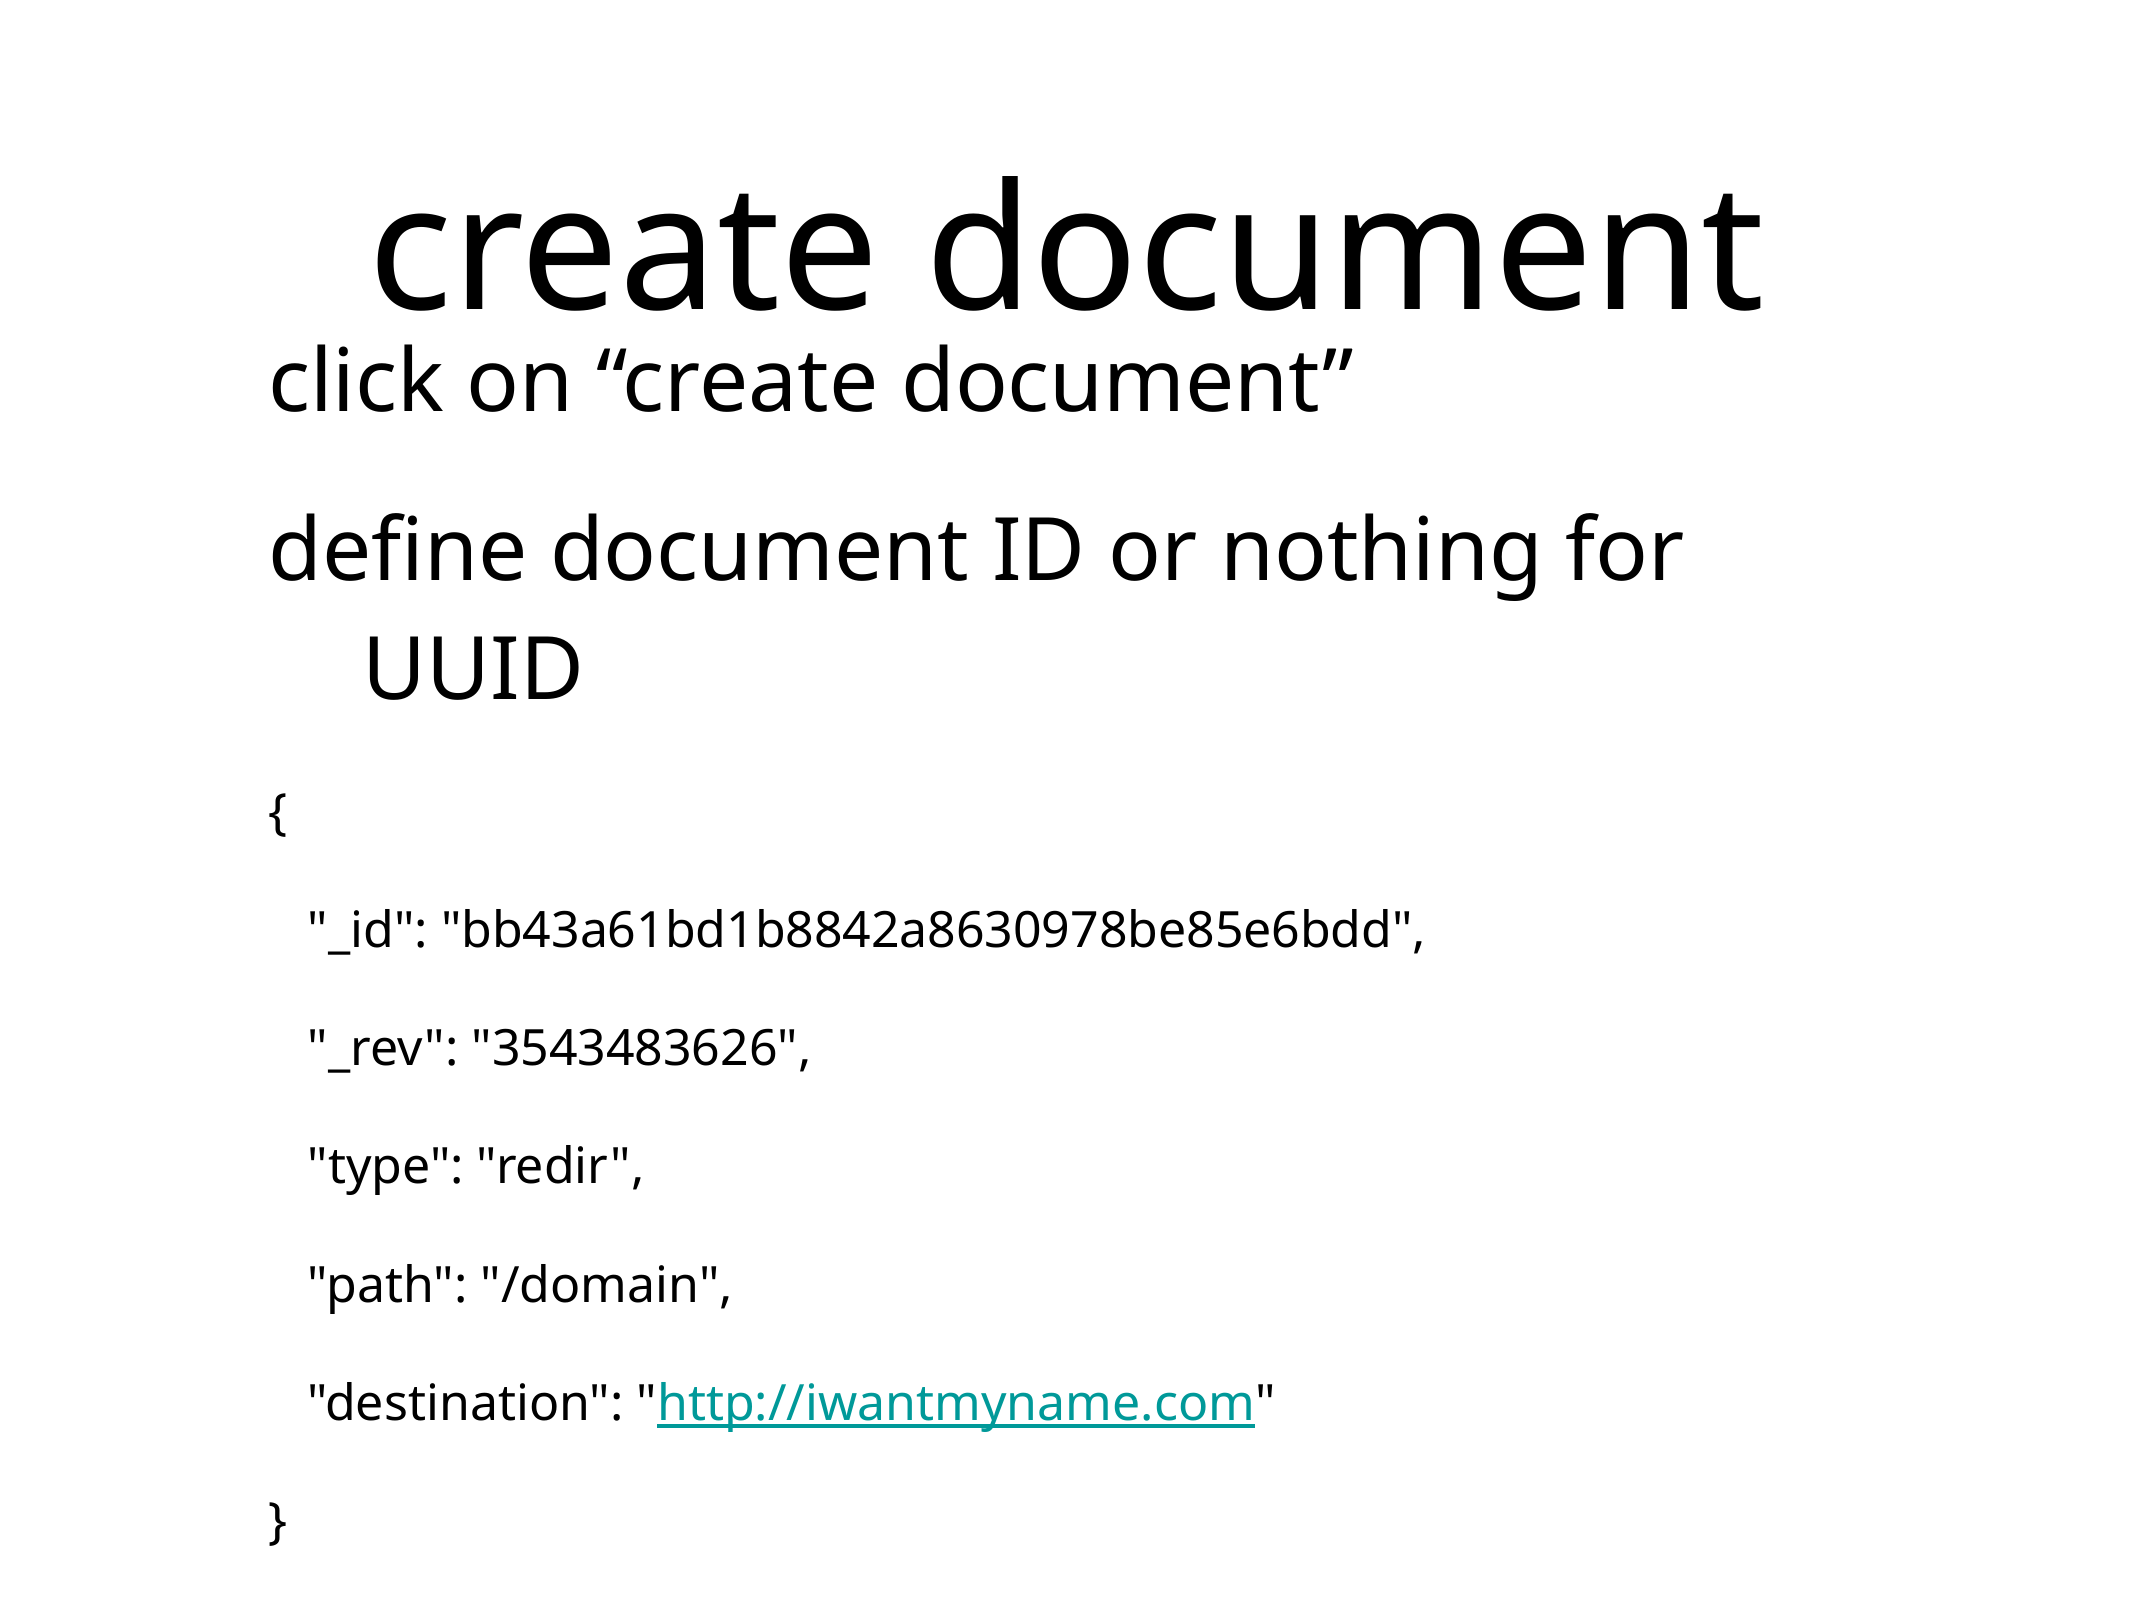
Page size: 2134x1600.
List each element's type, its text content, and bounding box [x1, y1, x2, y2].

list click on “create document” define document ID or nothing for UUID { "_id": "bb43a61bd1b8842a8630978be85e6bdd", "_rev": "3543483626", "type": "redir", "path": "/domain", "destination": "http://iwantmyname.com" } [208, 375, 1925, 1600]
title create document [208, 41, 1925, 375]
